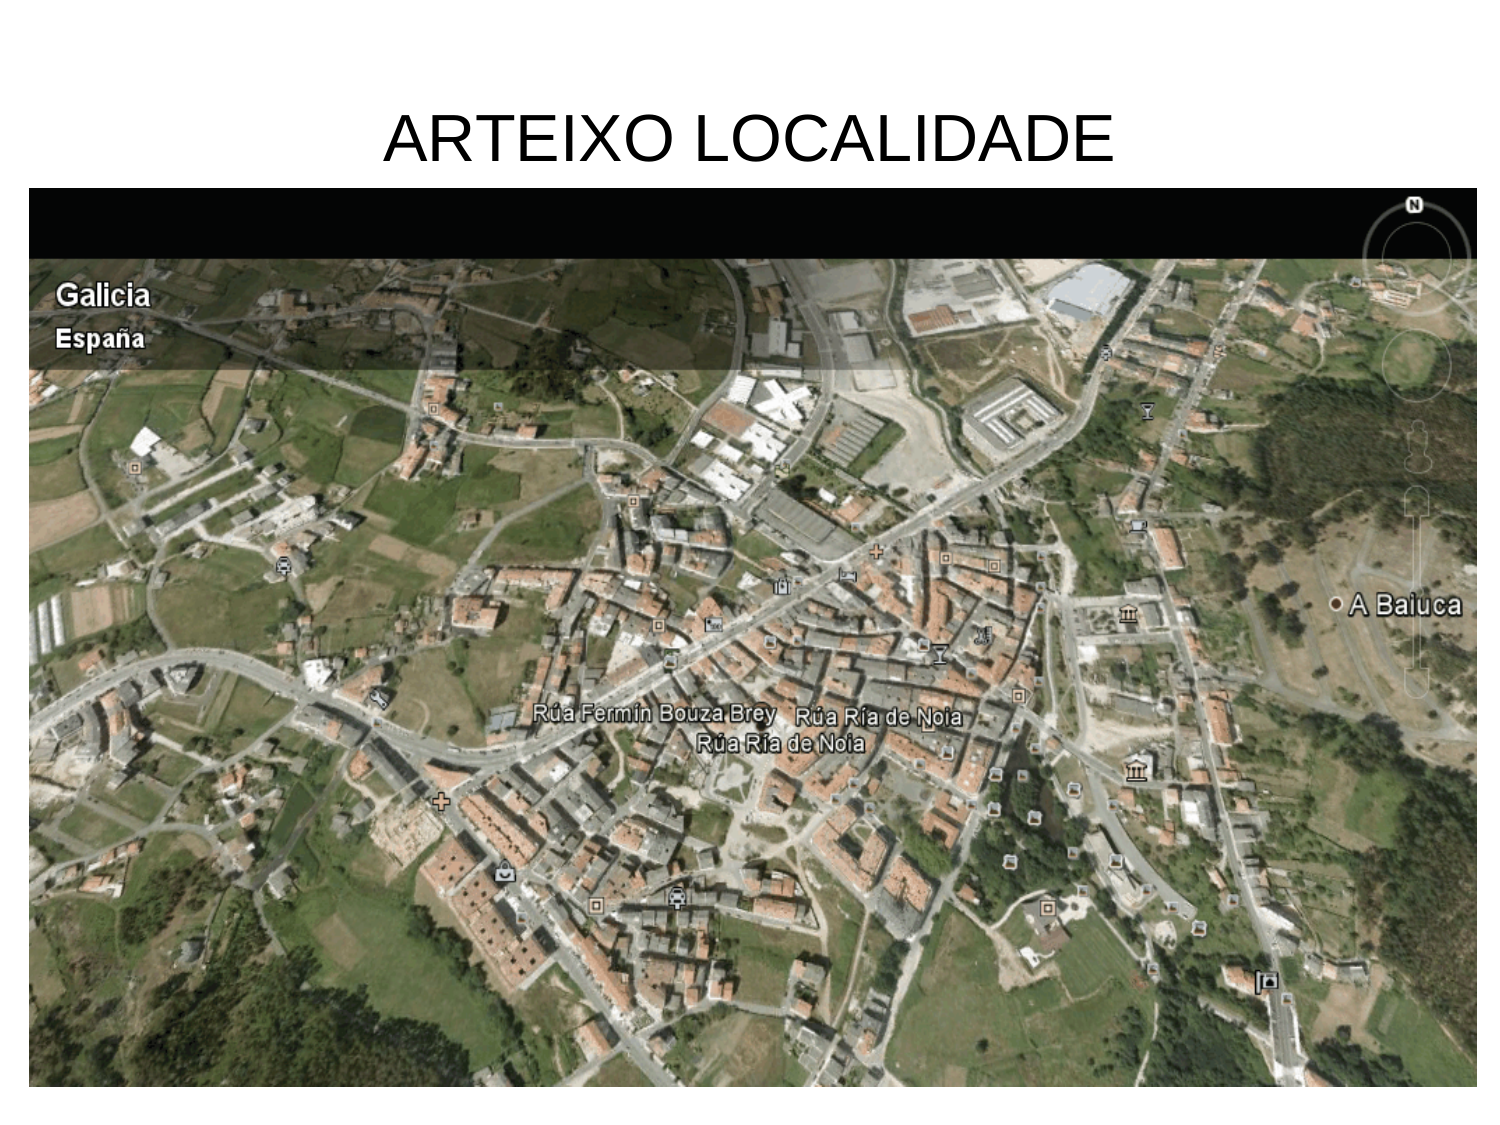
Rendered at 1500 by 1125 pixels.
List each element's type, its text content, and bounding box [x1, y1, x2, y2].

title ARTEIXO LOCALIDADE [75, 45, 1426, 188]
picture [29, 188, 1477, 1087]
